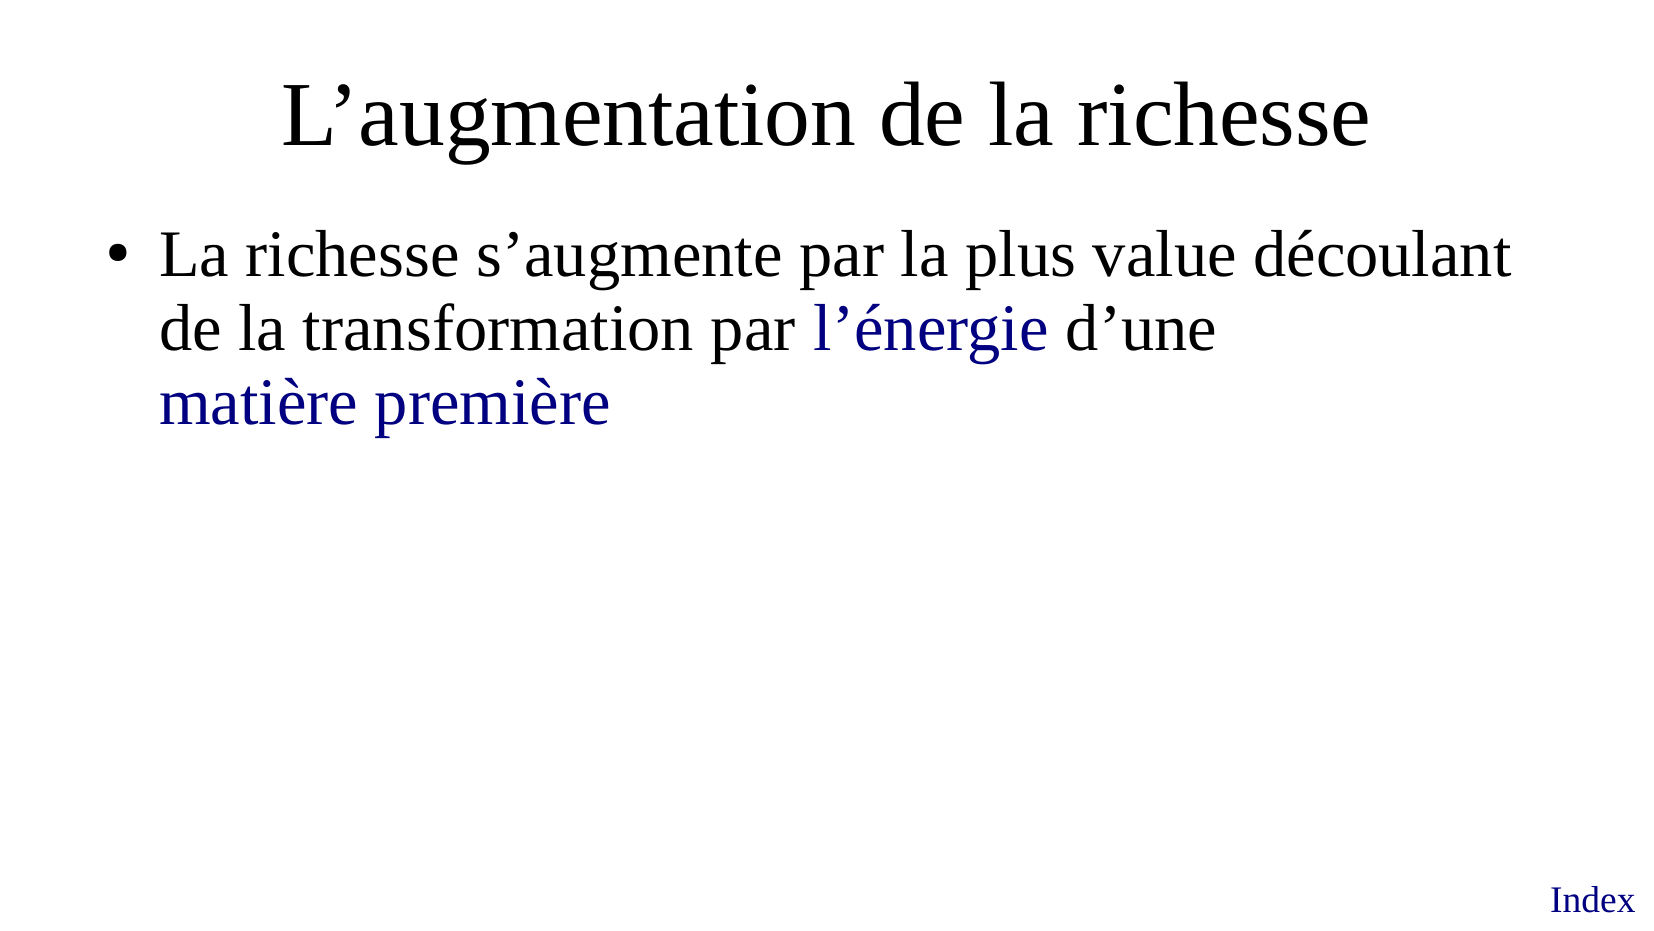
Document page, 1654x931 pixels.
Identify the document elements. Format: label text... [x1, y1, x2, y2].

list La richesse s’augmente par la plus value découlant de la transformation par l’énergie d’une matière première [88, 217, 1577, 757]
title L’augmentation de la richesse [82, 36, 1571, 193]
